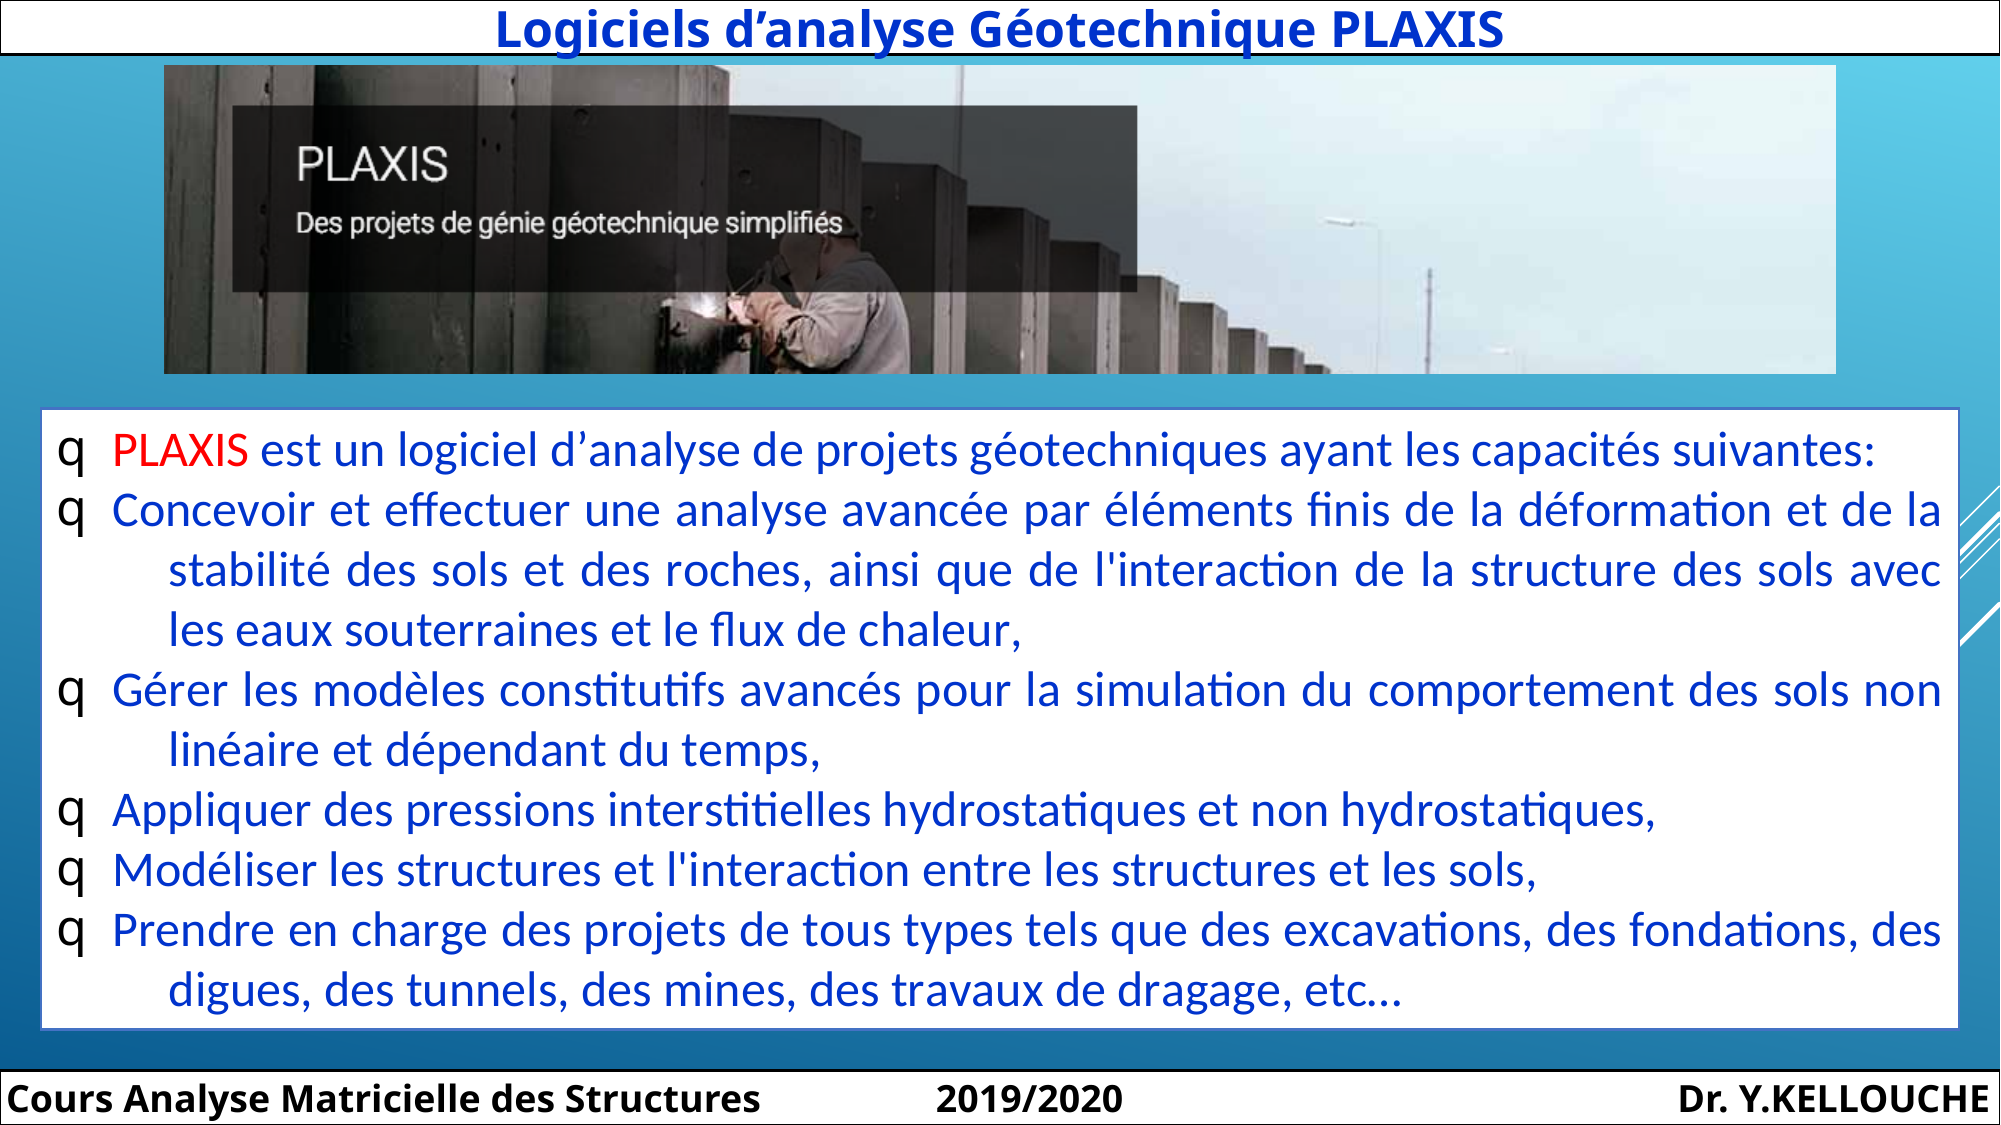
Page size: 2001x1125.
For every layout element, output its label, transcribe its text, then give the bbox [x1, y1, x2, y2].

text_box Logiciels d’analyse Géotechnique PLAXIS [0, 0, 2000, 55]
text_box Cours Analyse Matricielle des Structures 2019/2020 Dr. Y.KELLOUCHE [0, 1070, 2000, 1125]
text_box PLAXIS est un logiciel d’analyse de projets géotechniques ayant les capacités suivantes: Concevoir et effectuer une analyse avancée par éléments finis de la déformation et de la stabilité des sols et des roches, ainsi que de l'interaction de la structure des sols avec les eaux souterraines et le flux de chaleur, Gérer les modèles constitutifs avancés pour la simulation du comportement des sols non linéaire et dépendant du temps, Appliquer des pressions interstitielles hydrostatiques et non hydrostatiques, Modéliser les structures et l'interaction entre les structures et les sols, Prendre en charge des projets de tous types tels que des excavations, des fondations, des digues, des tunnels, des mines, des travaux de dragage, etc… [41, 408, 1959, 1030]
picture [164, 66, 1836, 374]
